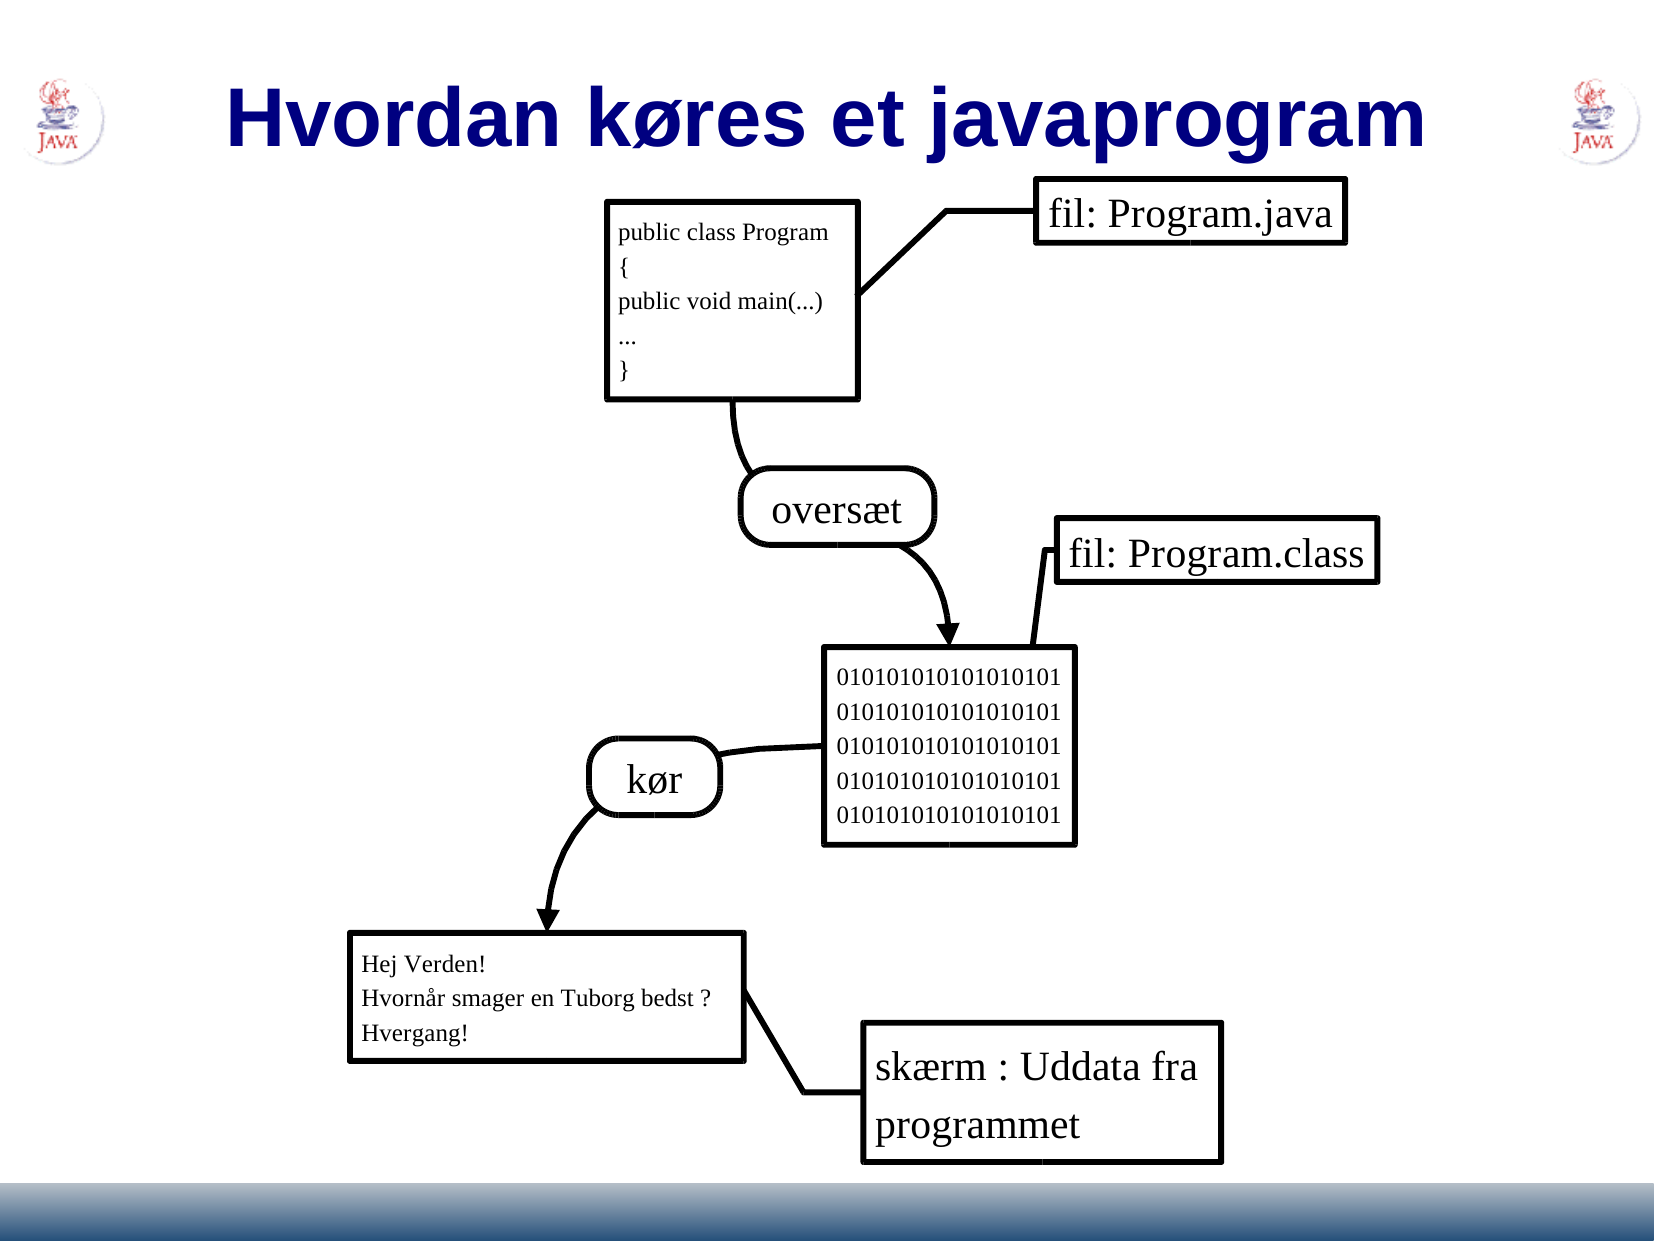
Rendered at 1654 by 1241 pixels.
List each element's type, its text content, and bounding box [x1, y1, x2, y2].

chart [243, 121, 1415, 1201]
picture [1549, 71, 1645, 169]
title Hvordan køres et javaprogram [105, 14, 1549, 222]
picture [10, 71, 105, 169]
